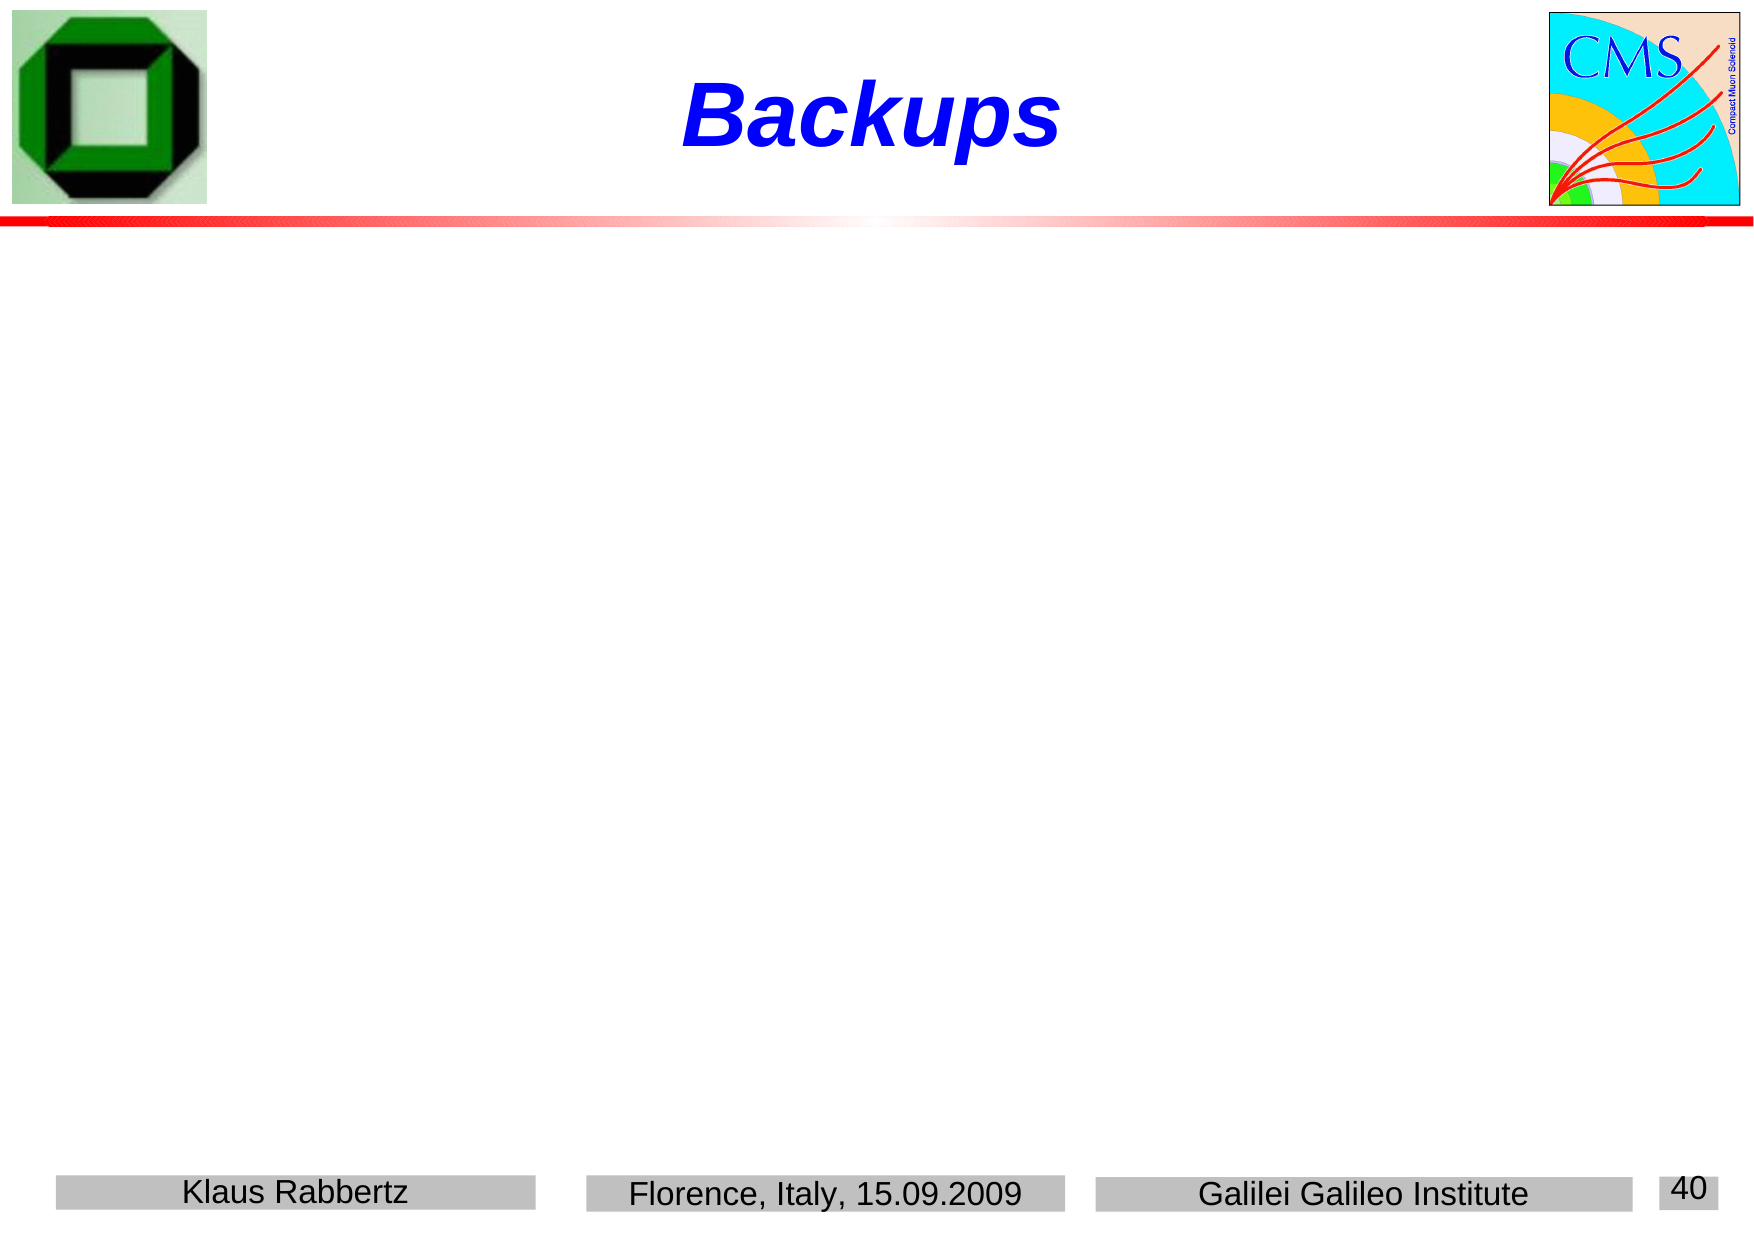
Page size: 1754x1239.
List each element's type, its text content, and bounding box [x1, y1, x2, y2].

picture [1548, 11, 1741, 206]
title Backups [220, 16, 1525, 213]
picture [12, 10, 207, 204]
